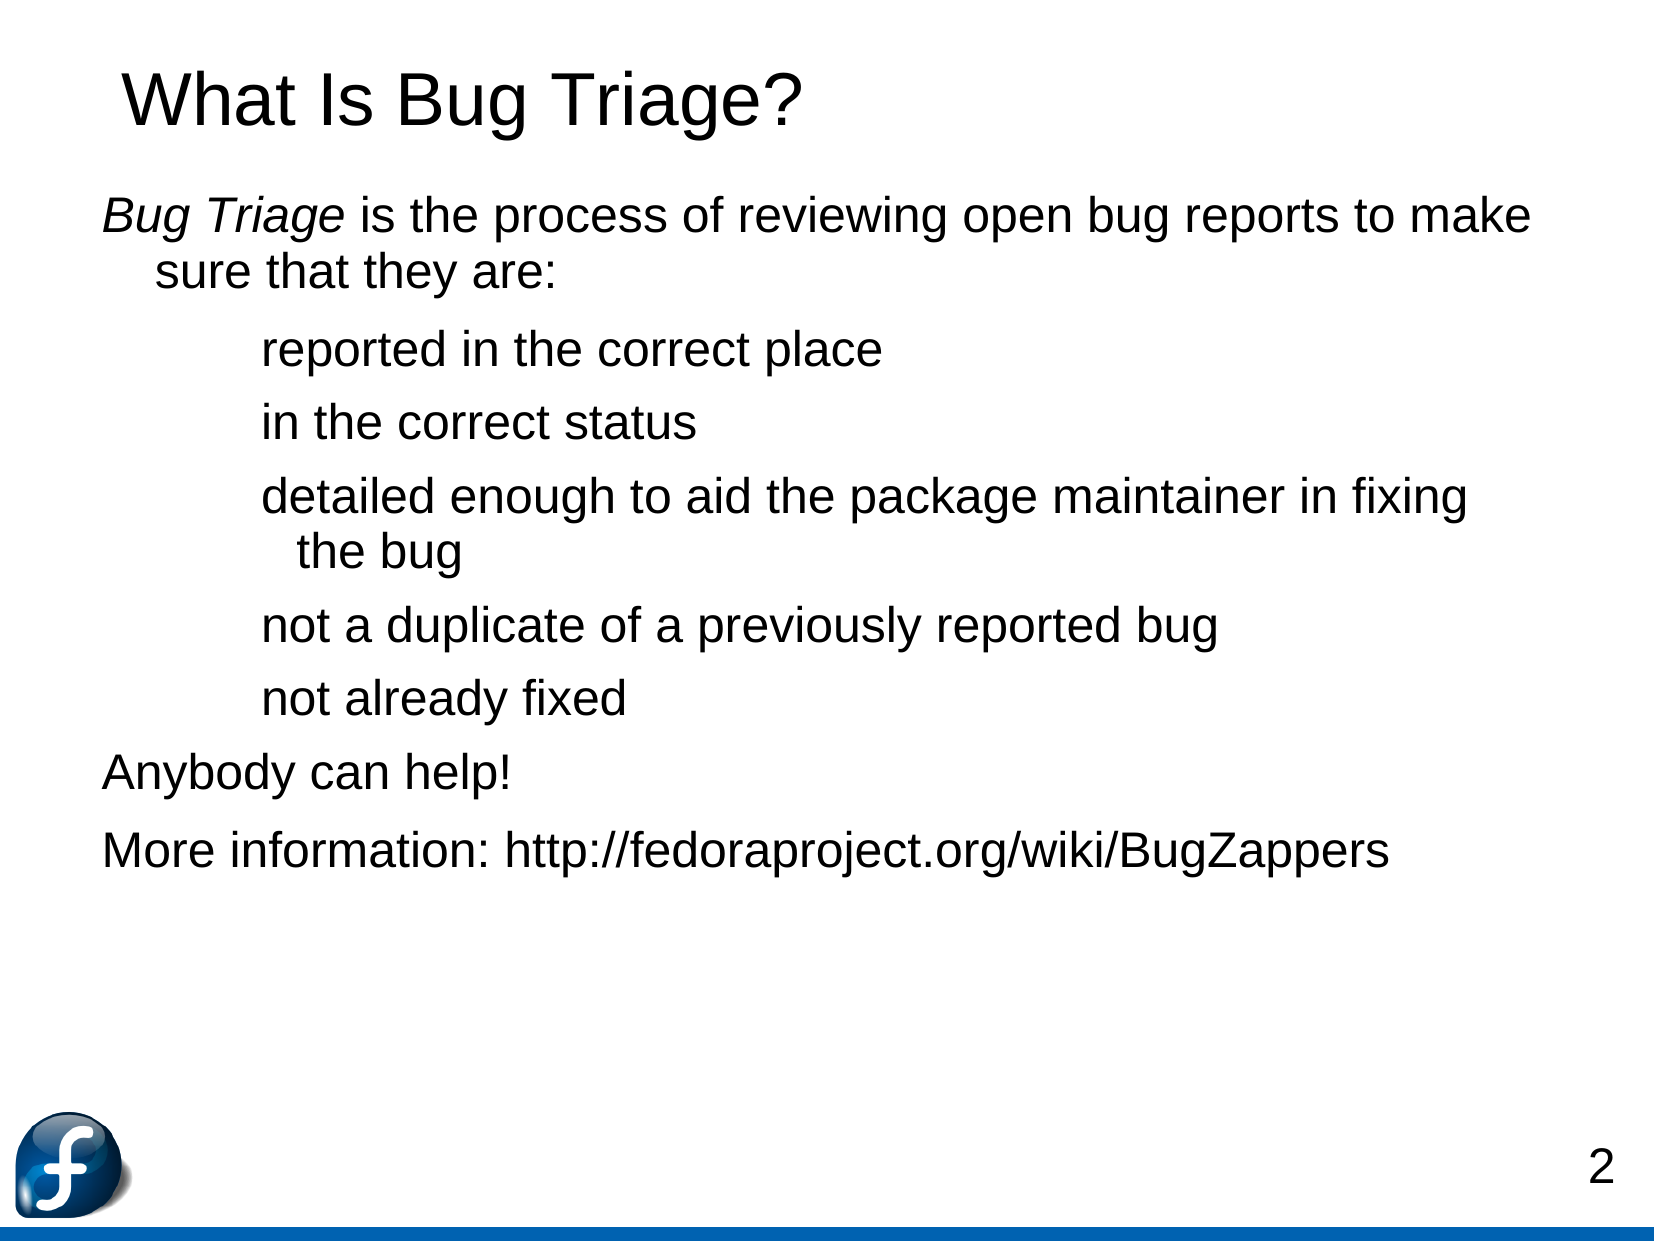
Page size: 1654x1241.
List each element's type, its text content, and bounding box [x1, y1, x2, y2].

list Bug Triage is the process of reviewing open bug reports to make sure that they are: reported in the correct place in the correct status detailed enough to aid the package maintainer in fixing the bug not a duplicate of a previously reported bug not already fixed Anybody can help! More information: http://fedoraproject.org/wiki/BugZappers [83, 187, 1538, 1126]
text_box 11 [1387, 1137, 1616, 1201]
title What Is Bug Triage? [121, 37, 1533, 161]
picture [11, 1105, 133, 1227]
